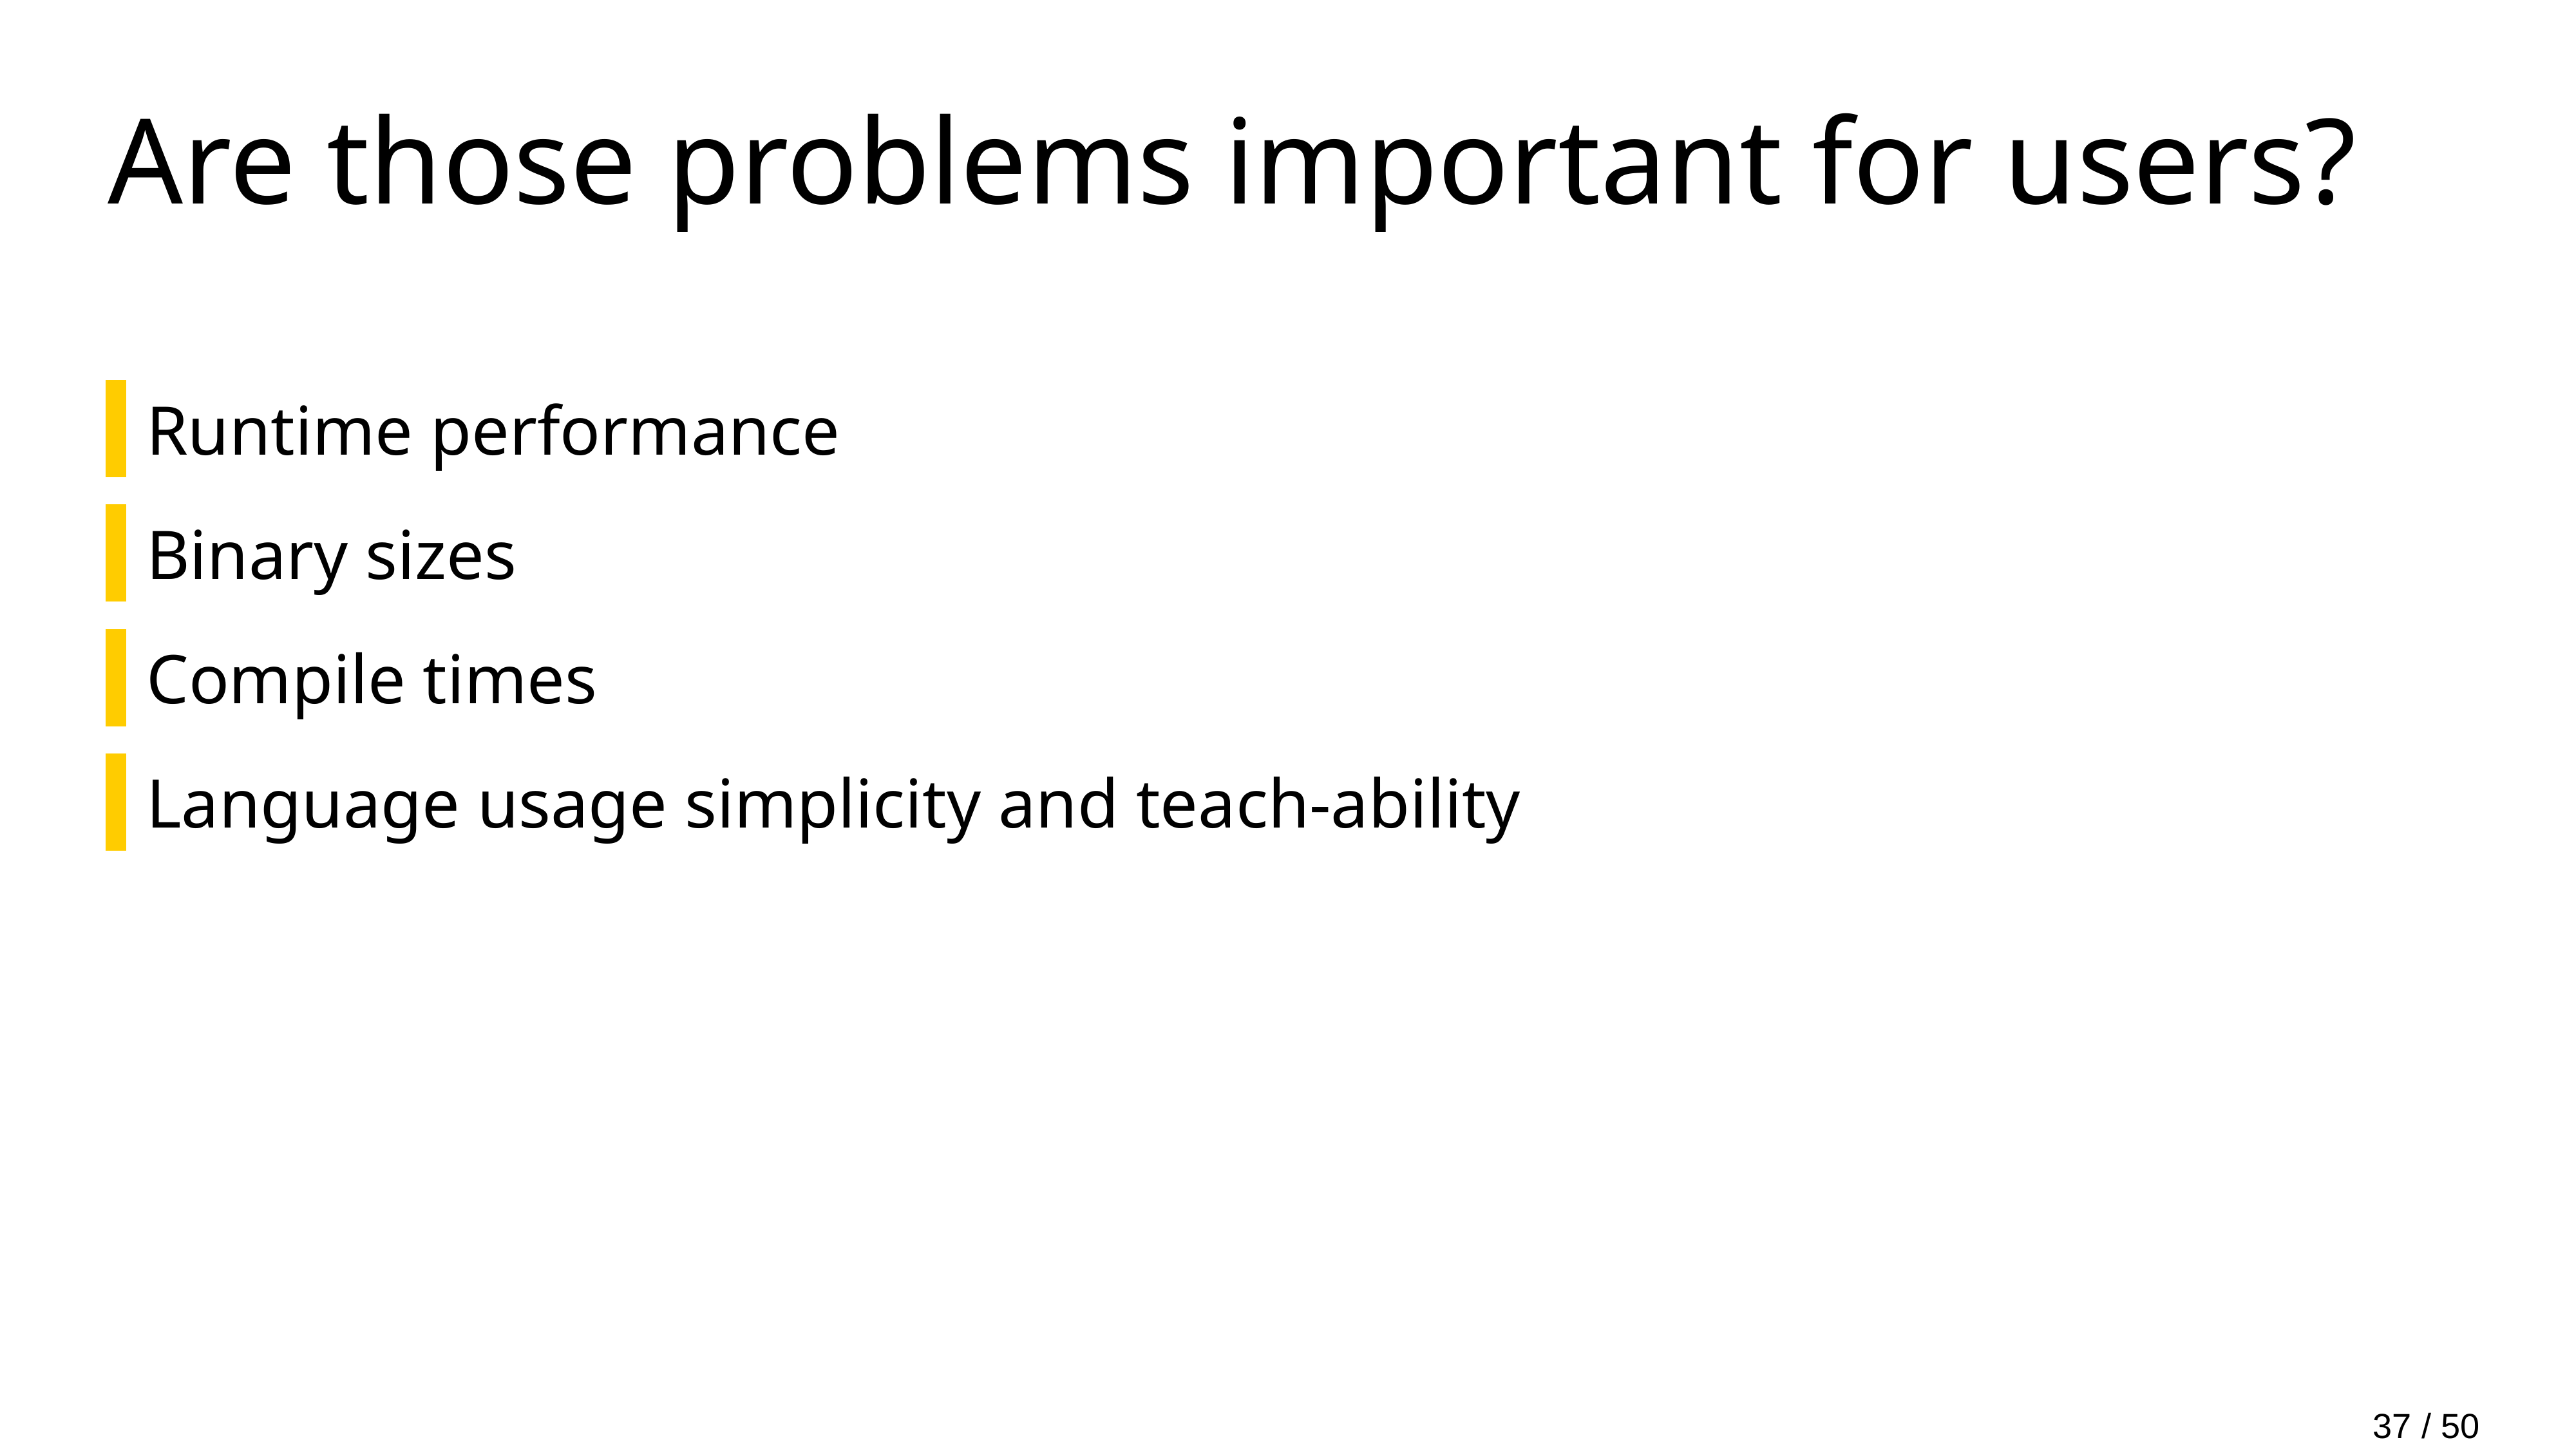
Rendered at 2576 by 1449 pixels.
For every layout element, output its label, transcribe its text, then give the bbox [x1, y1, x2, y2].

text_box Runtime performance Binary sizes Compile times Language usage simplicity and teach-ability [96, 364, 2512, 1419]
title Are those problems important for users? [108, 80, 2468, 242]
text_box <number> / 50 [2363, 1402, 2576, 1449]
